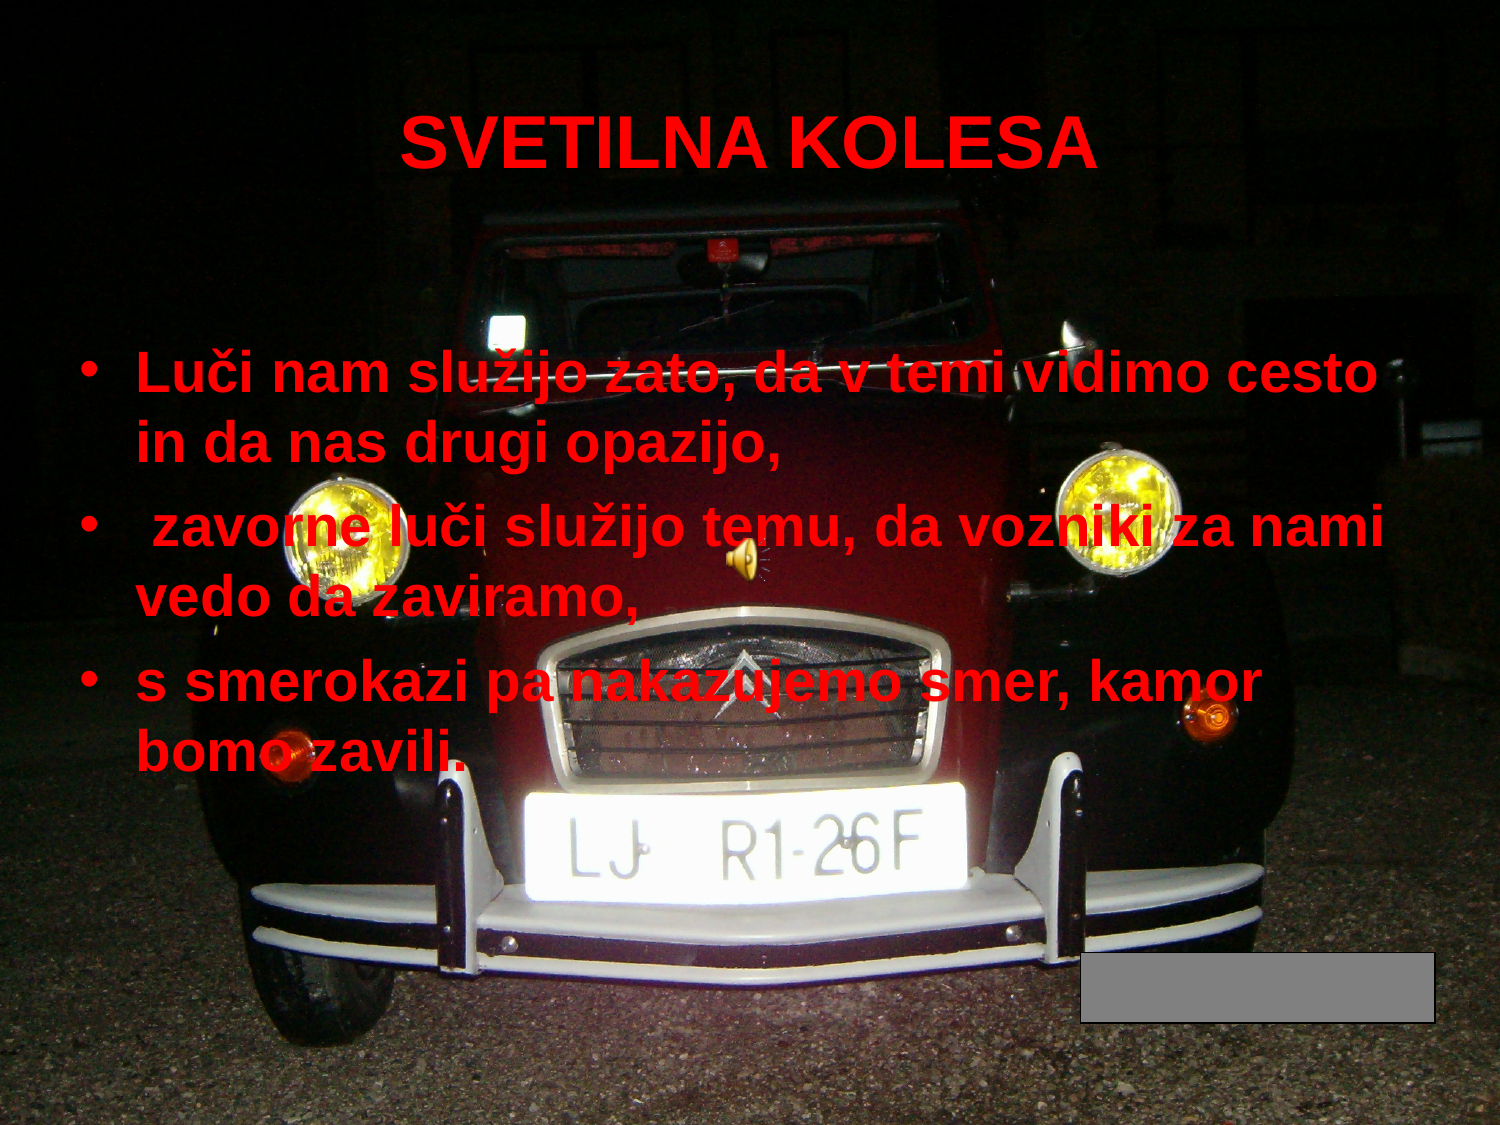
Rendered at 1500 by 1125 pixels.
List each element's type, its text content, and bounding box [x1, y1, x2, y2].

picture [0, 0, 1500, 1125]
text_box [1080, 952, 1436, 1024]
list Luči nam služijo zato, da v temi vidimo cesto in da nas drugi opazijo, zavorne luči služijo temu, da vozniki za nami vedo da zaviramo, s smerokazi pa nakazujemo smer, kamor bomo zavili. [64, 326, 1415, 1069]
title SVETILNA KOLESA [75, 45, 1425, 233]
